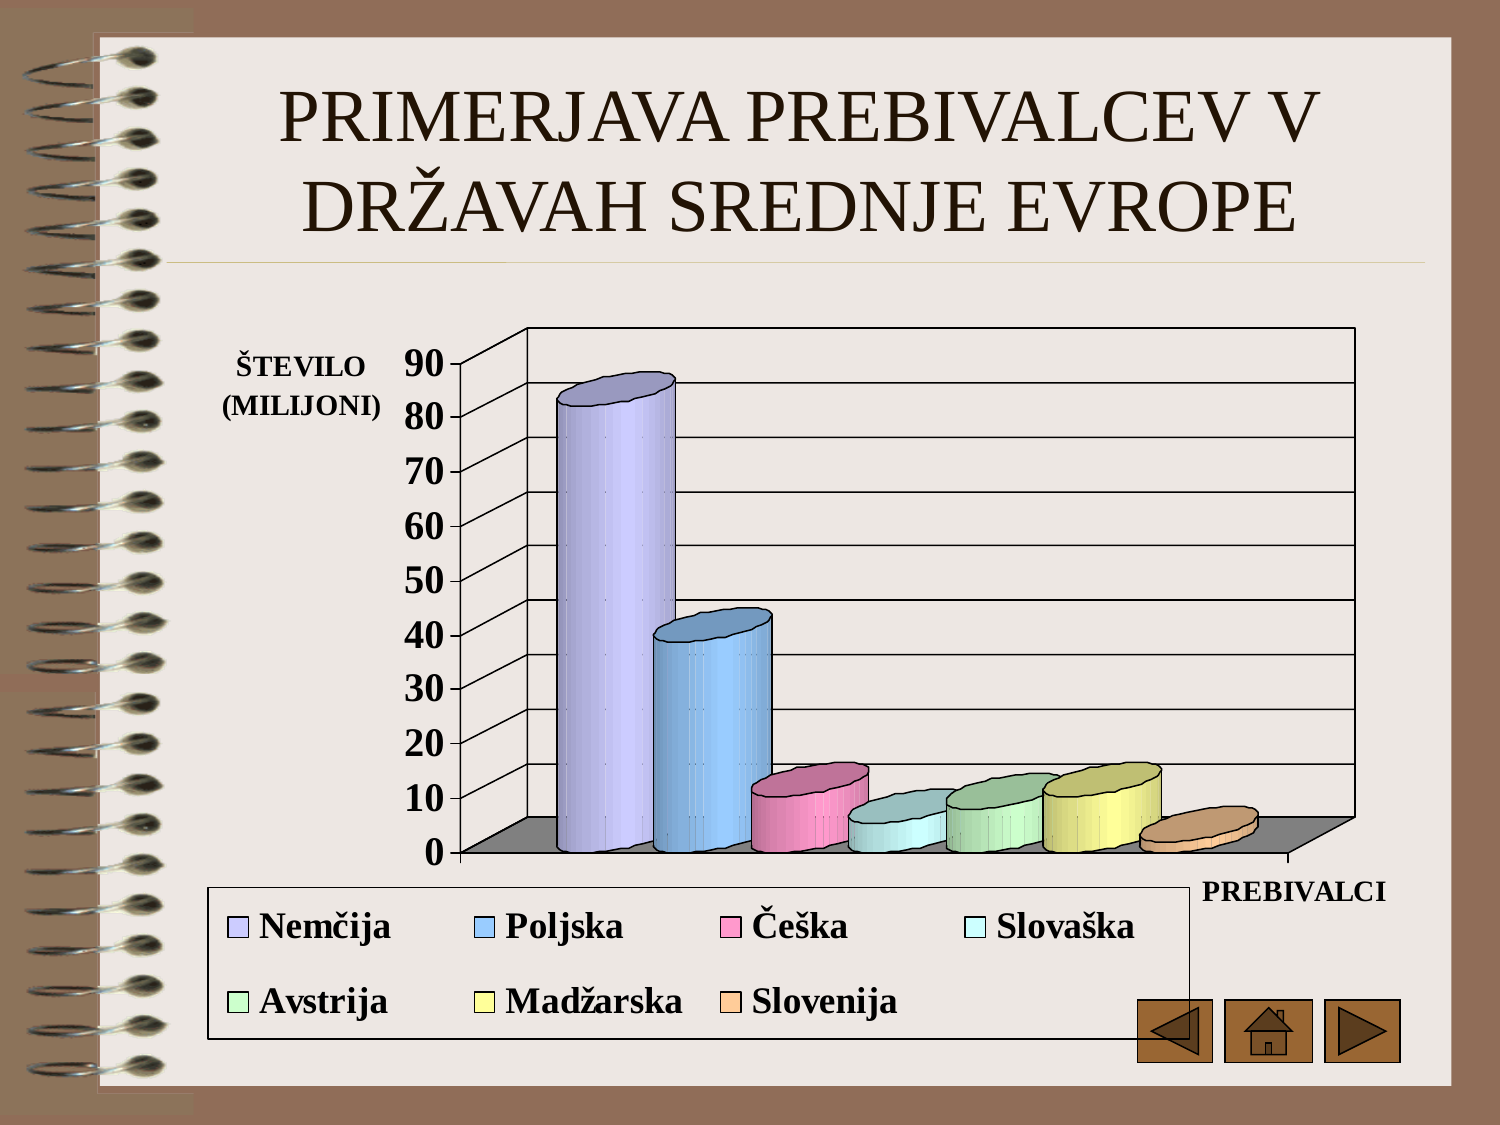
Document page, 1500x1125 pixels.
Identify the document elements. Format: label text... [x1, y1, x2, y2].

picture [0, 8, 194, 674]
text_box [1324, 1051, 1400, 1063]
text_box [1137, 1051, 1213, 1063]
picture [200, 287, 1413, 1051]
picture [0, 692, 194, 1115]
text_box [1224, 1051, 1313, 1063]
title PRIMERJAVA PREBIVALCEV V DRŽAVAH SREDNJE EVROPE [174, 62, 1425, 250]
